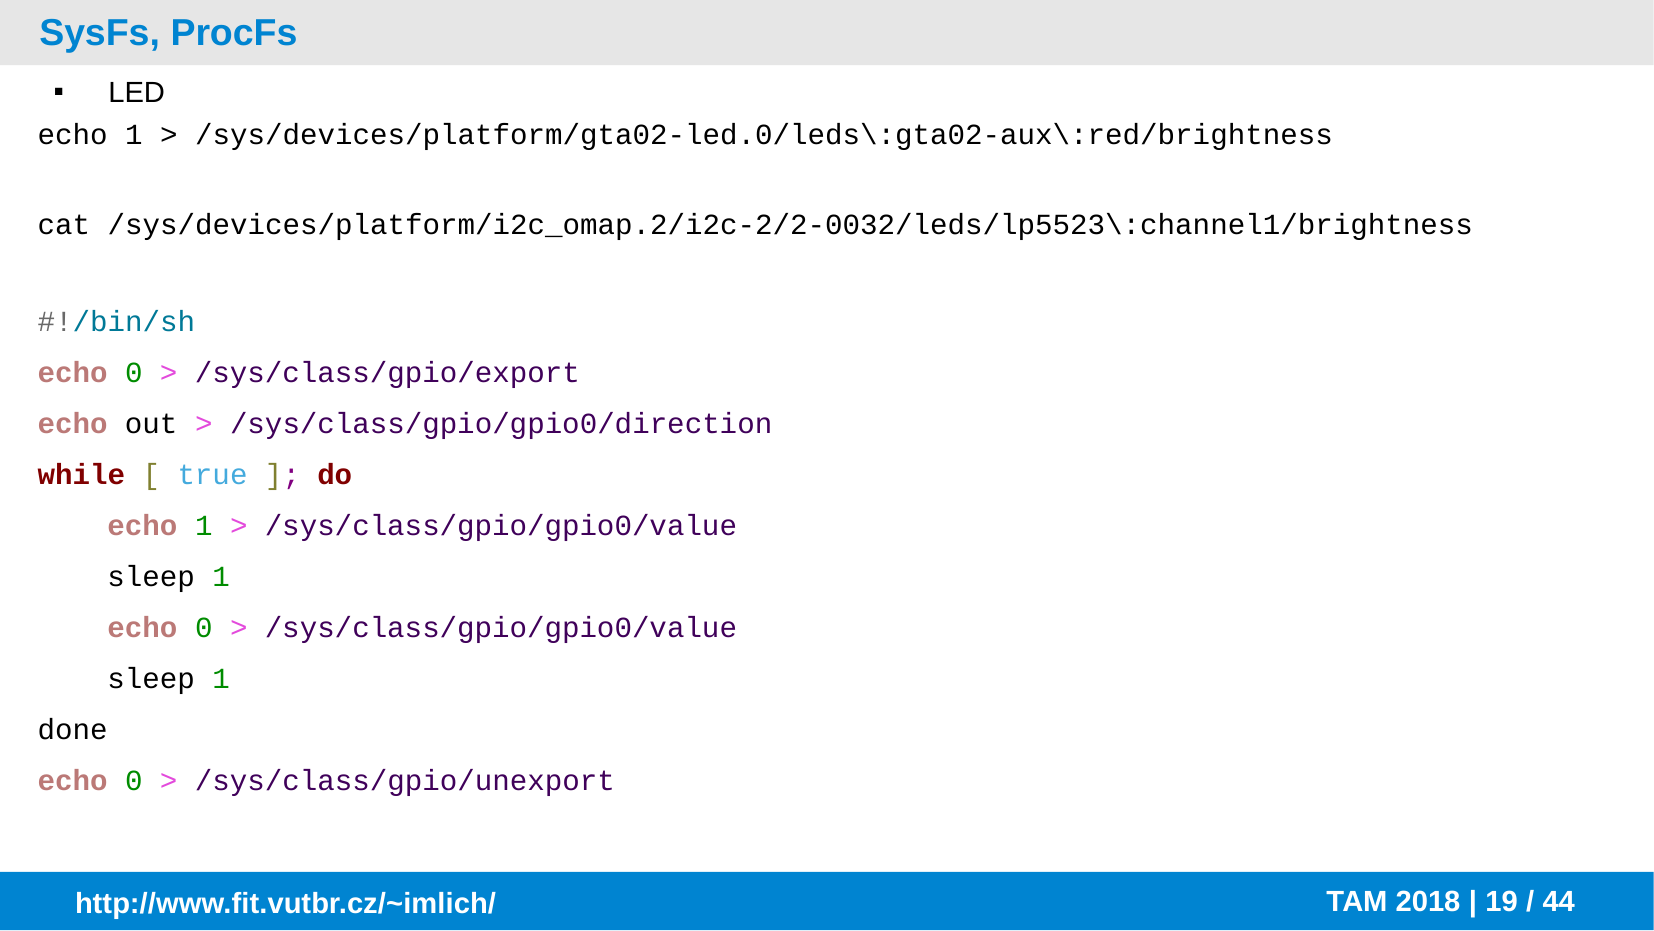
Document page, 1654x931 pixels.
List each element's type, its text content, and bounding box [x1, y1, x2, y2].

list LED echo 1 > /sys/devices/platform/gta02-led.0/leds\:gta02-aux\:red/brightness cat /sys/devices/platform/i2c_omap.2/i2c-2/2-0032/leds/lp5523\:channel1/brightness #!/bin/sh echo 0 > /sys/class/gpio/export echo out > /sys/class/gpio/gpio0/direction while [ true ]; do echo 1 > /sys/class/gpio/gpio0/value sleep 1 echo 0 > /sys/class/gpio/gpio0/value sleep 1 done echo 0 > /sys/class/gpio/unexport [37, 76, 1613, 844]
title SysFs, ProcFs [39, 4, 1615, 61]
